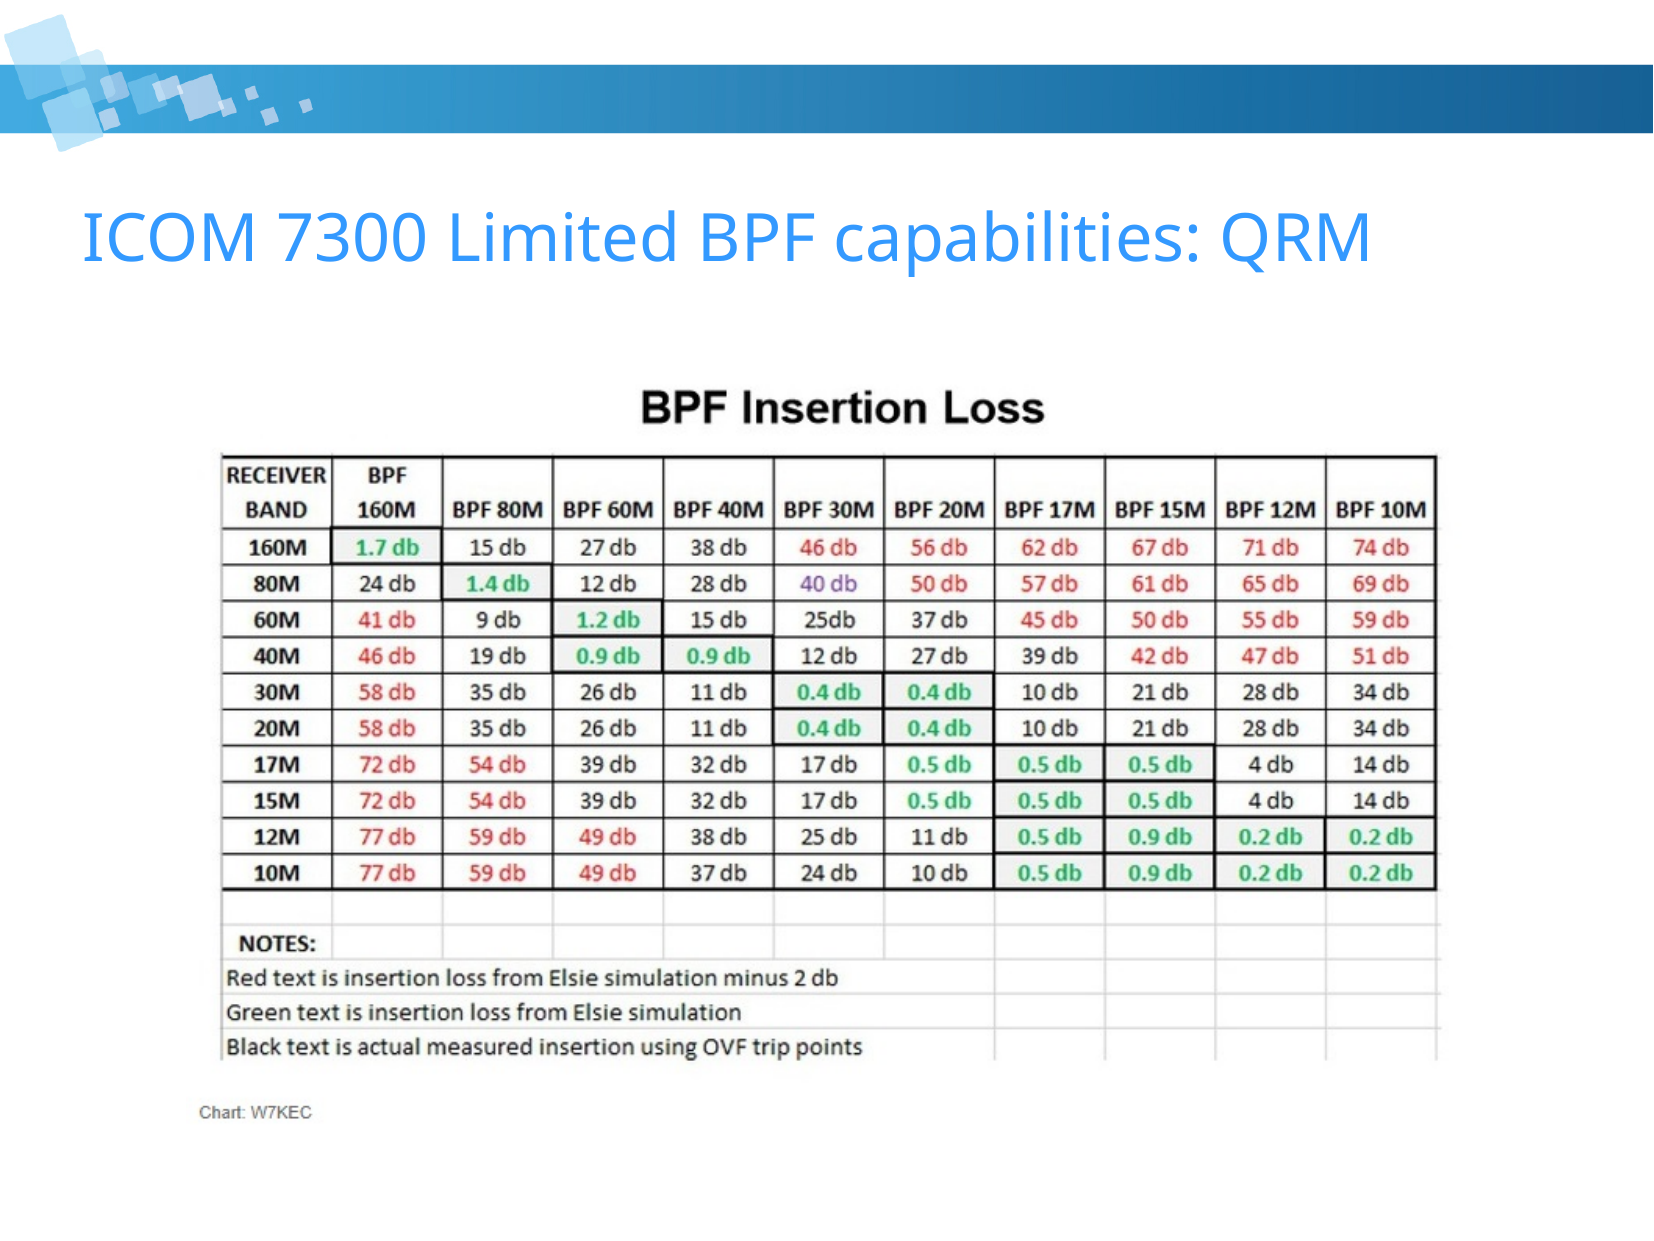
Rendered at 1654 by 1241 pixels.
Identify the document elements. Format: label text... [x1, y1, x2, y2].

picture [0, 0, 1653, 1238]
title ICOM 7300 Limited BPF capabilities: QRM [82, 132, 1571, 340]
